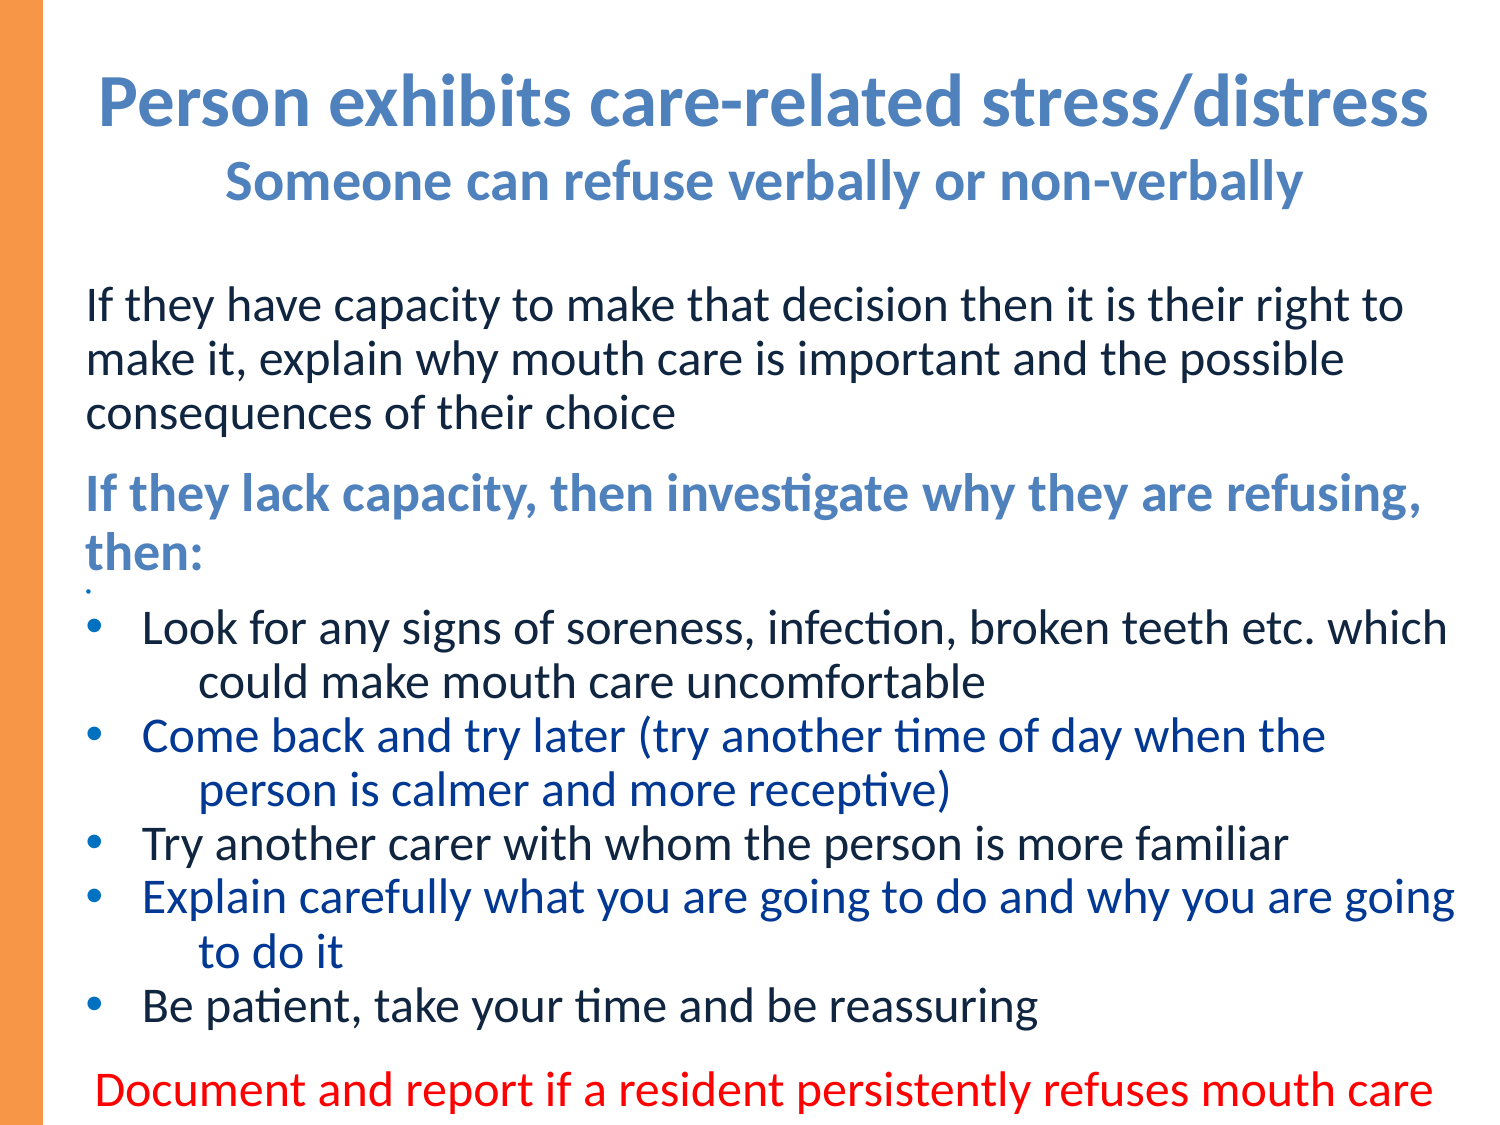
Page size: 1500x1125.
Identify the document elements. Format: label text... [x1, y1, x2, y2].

text_box Document and report if a resident persistently refuses mouth care [29, 1049, 1500, 1124]
title Person exhibits care-related stress/distress Someone can refuse verbally or non-verbally [41, 38, 1500, 226]
text_box [0, 0, 41, 1125]
list If they have capacity to make that decision then it is their right to make it, explain why mouth care is important and the possible consequences of their choice If they lack capacity, then investigate why they are refusing, then: Look for any signs of soreness, infection, broken teeth etc. which could make mouth care uncomfortable Come back and try later (try another time of day when the person is calmer and more receptive) Try another carer with whom the person is more familiar Explain carefully what you are going to do and why you are going to do it Be patient, take your time and be reassuring [70, 271, 1471, 1049]
